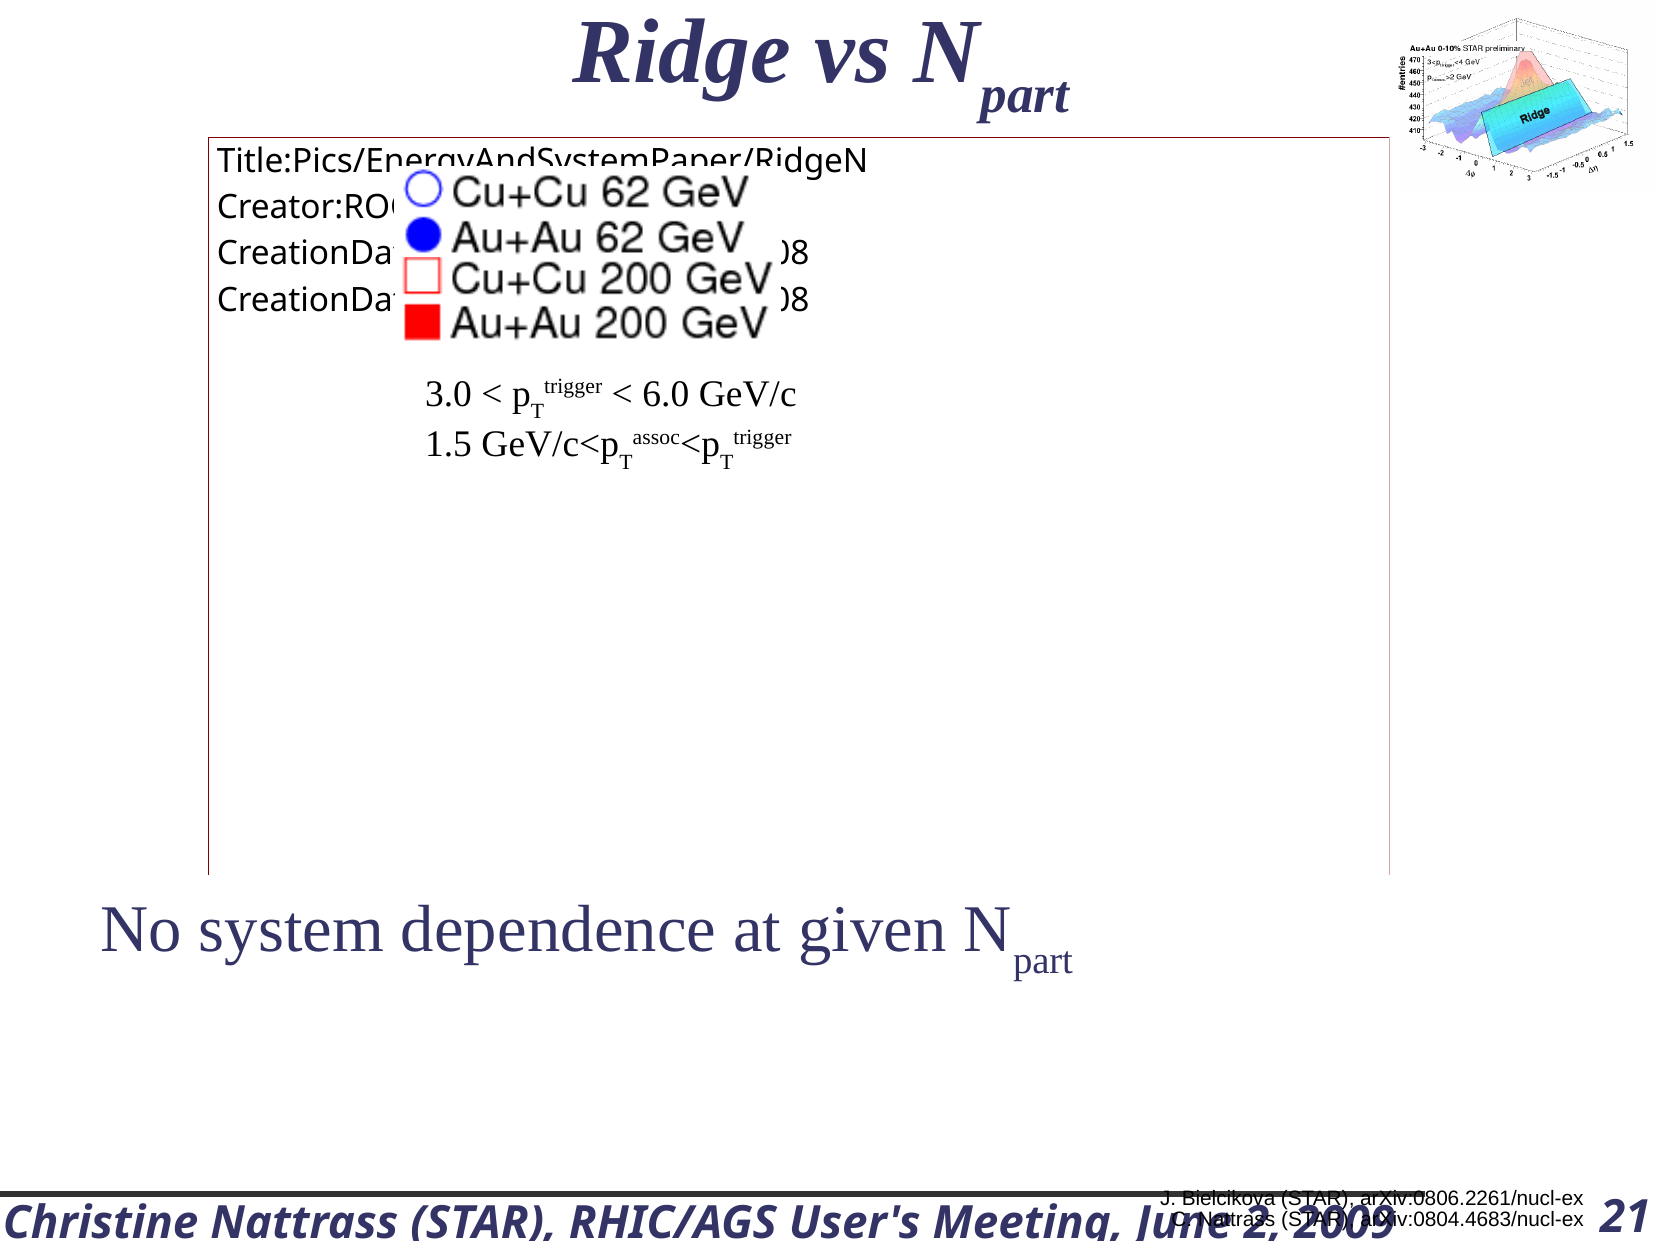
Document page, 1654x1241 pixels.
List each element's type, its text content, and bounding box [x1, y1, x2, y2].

list No system dependence at given Npart [82, 891, 1571, 1192]
text_box J. Bielcikova (STAR), arXiv:0806.2261/nucl-ex C. Nattrass (STAR), arXiv:0804.4683/nucl-ex [1083, 1180, 1599, 1241]
picture [206, 135, 1390, 875]
text_box 3.0 < pTtrigger < 6.0 GeV/c 1.5 GeV/c<pTassoc<pTtrigger [410, 365, 936, 482]
picture [1398, 0, 1654, 192]
title Ridge vs Npart [76, 0, 1398, 125]
